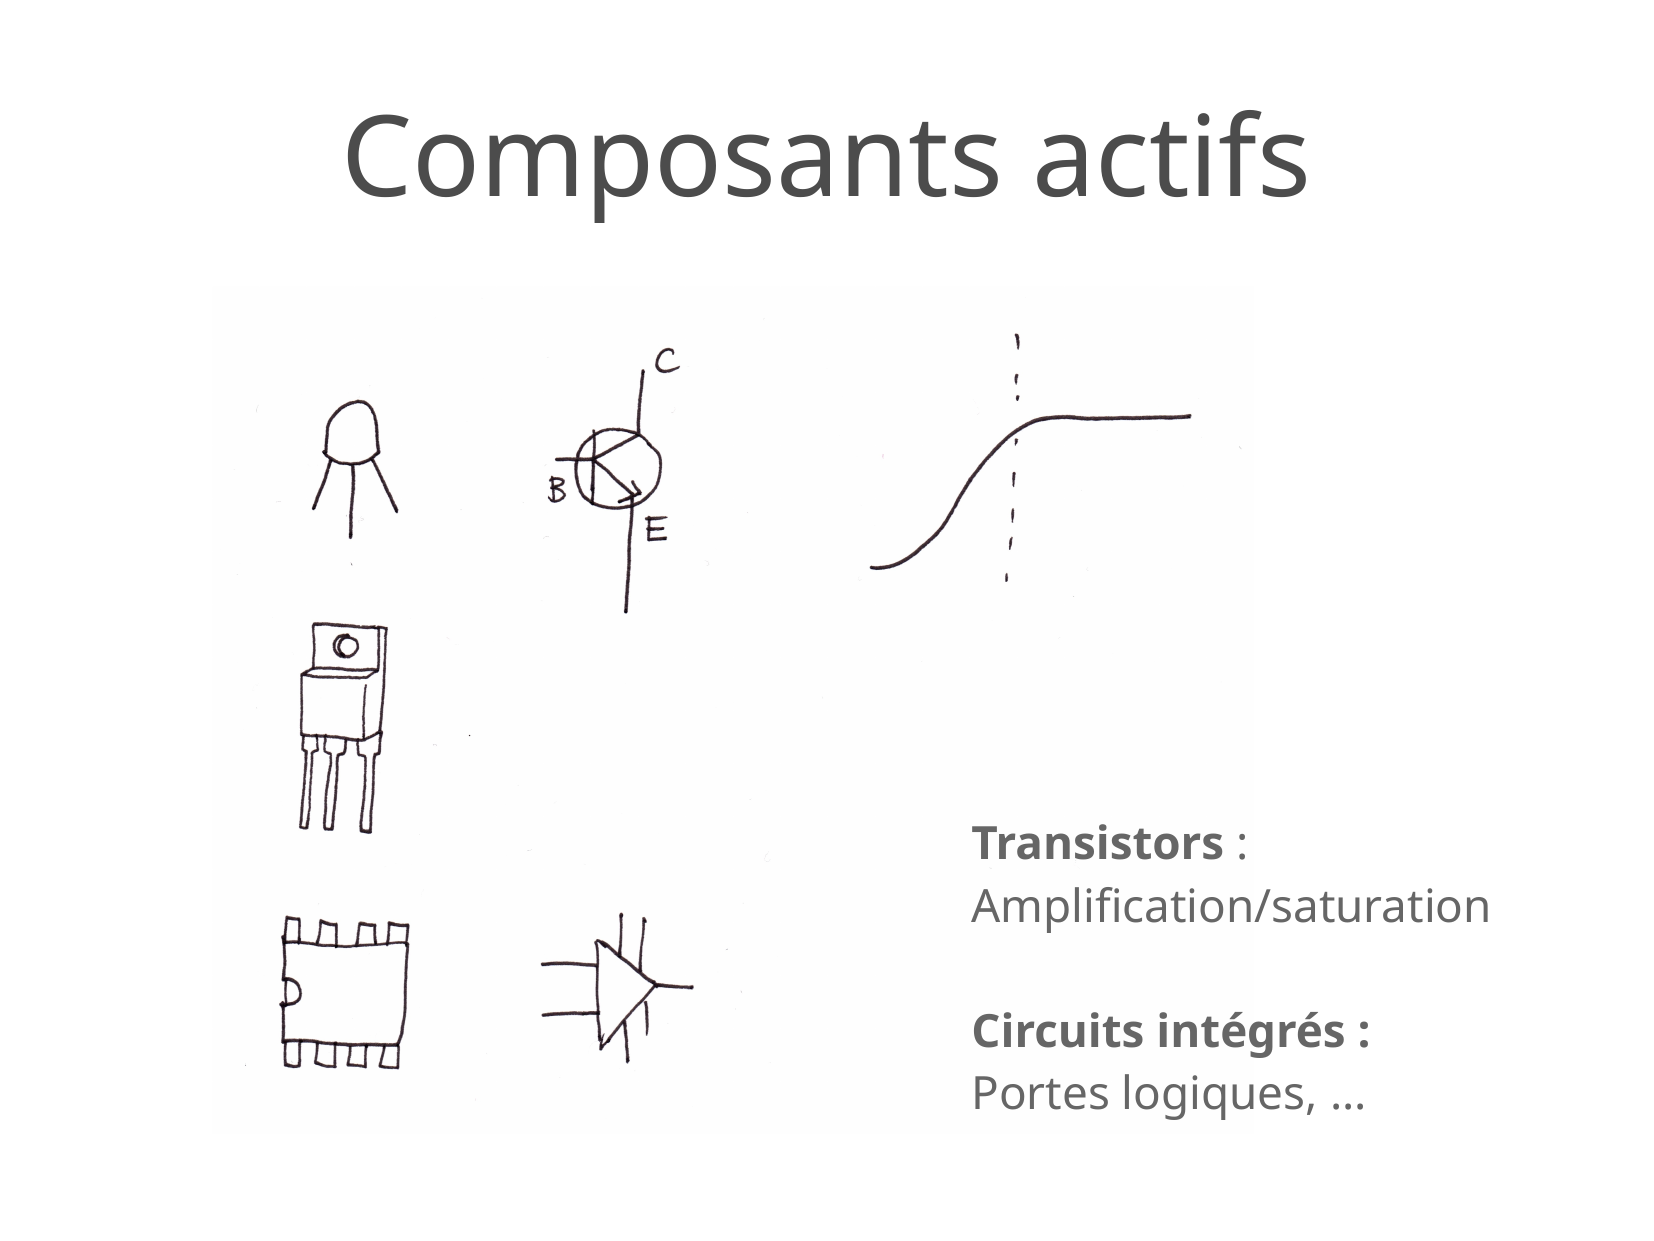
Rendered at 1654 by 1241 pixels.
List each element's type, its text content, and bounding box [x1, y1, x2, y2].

text_box Transistors : Amplification/saturation Circuits intégrés : Portes logiques, ... [956, 803, 1560, 1230]
picture [212, 286, 1254, 1134]
title Composants actifs [82, 49, 1571, 257]
